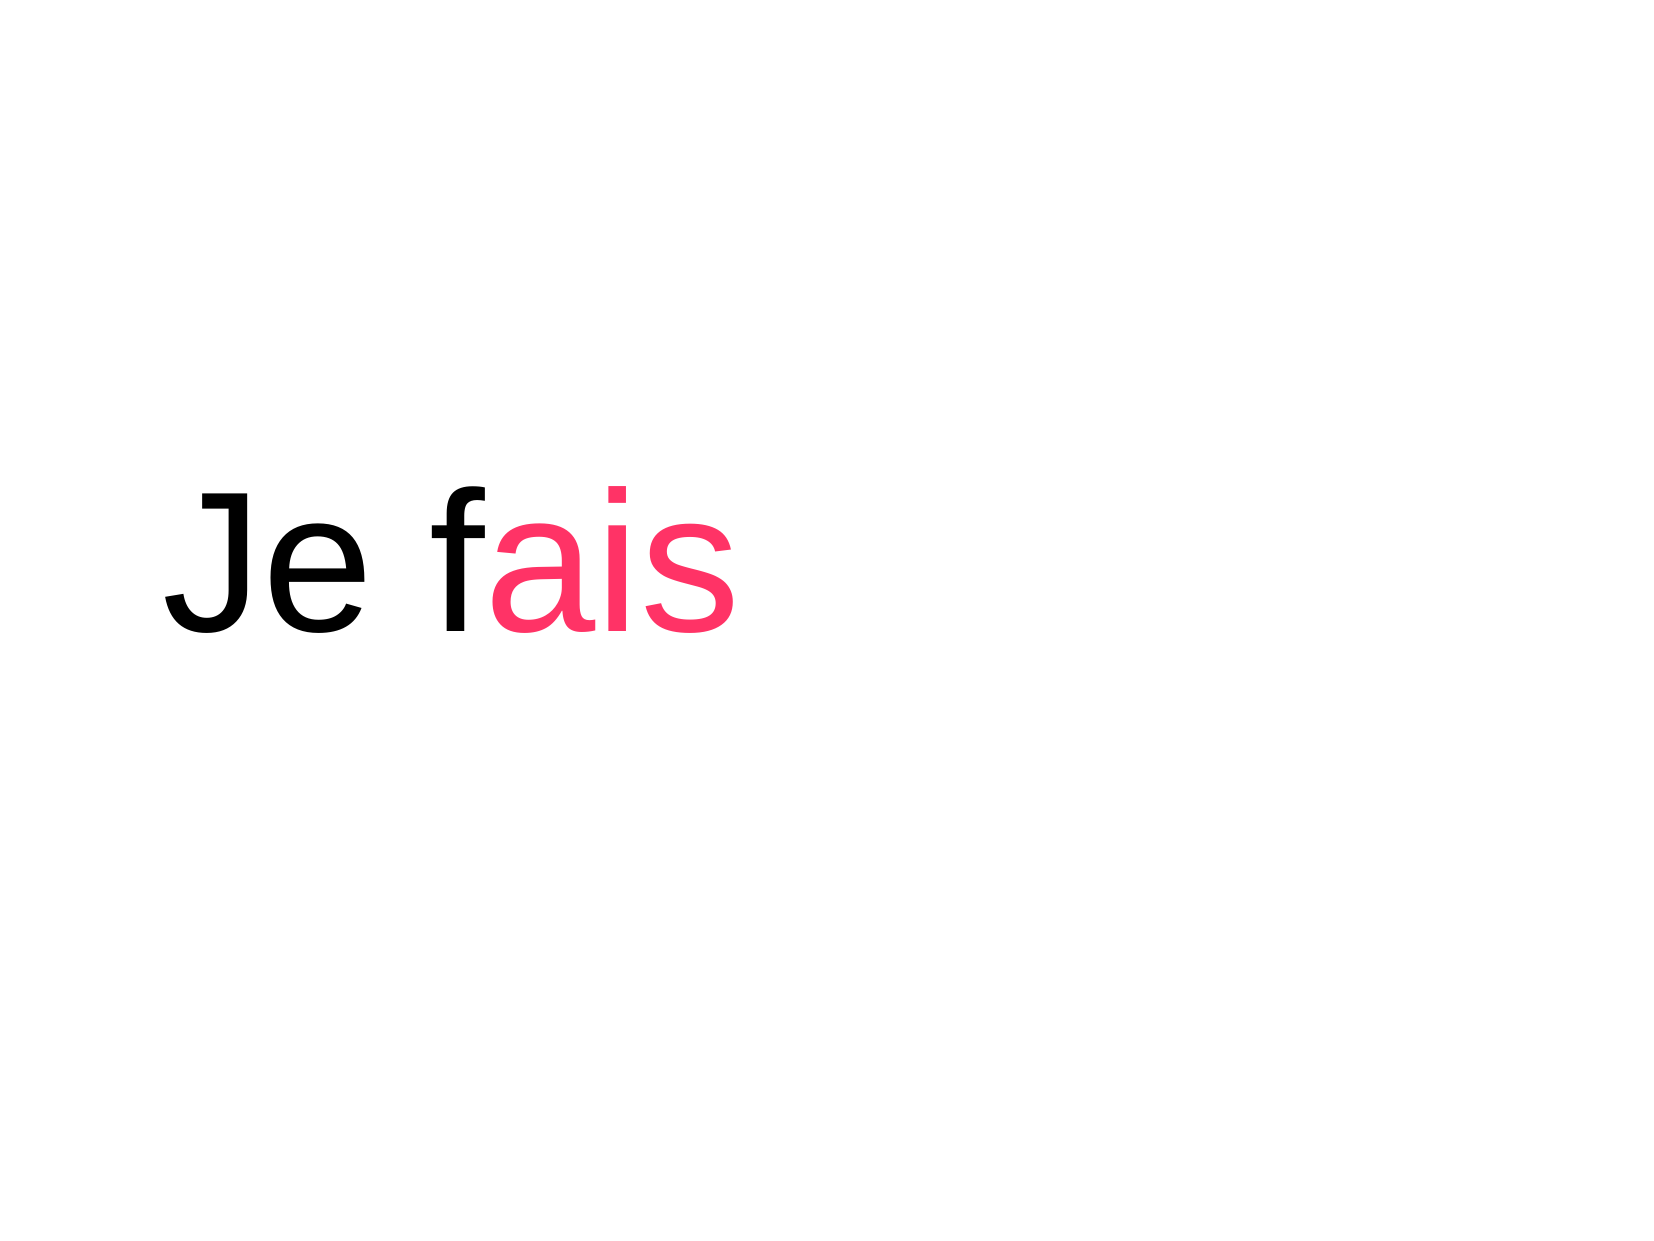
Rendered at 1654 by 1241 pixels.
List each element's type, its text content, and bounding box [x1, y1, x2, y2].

text_box Je fais [147, 442, 1418, 682]
